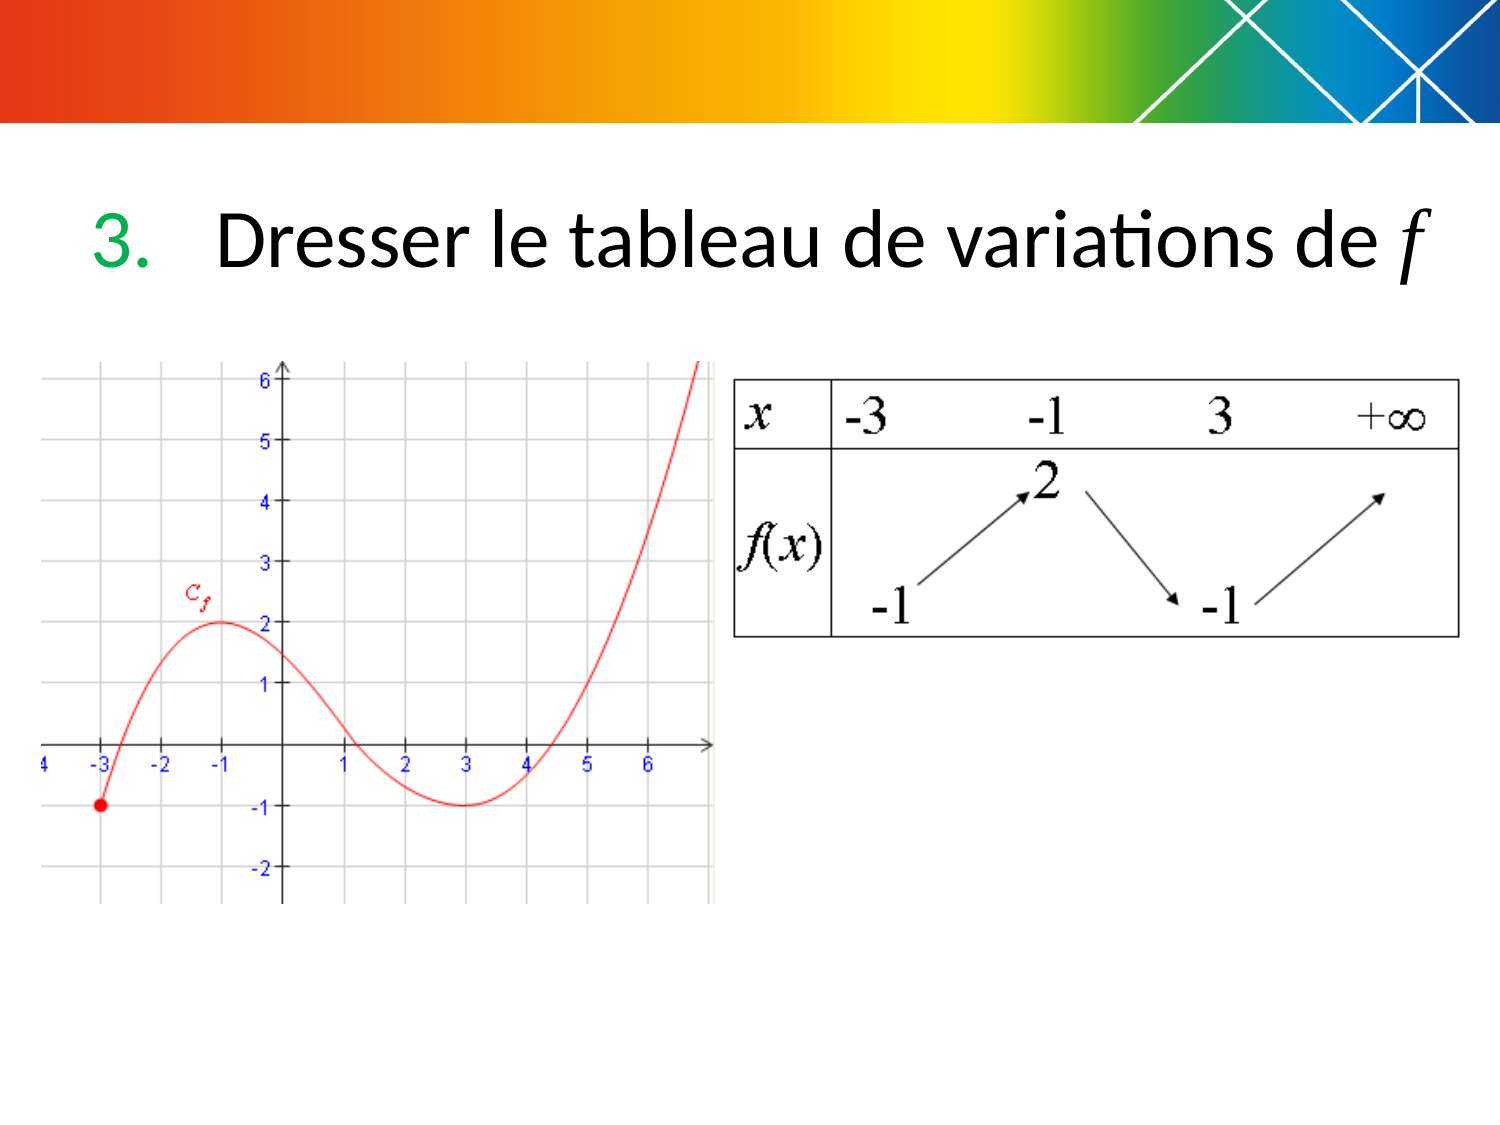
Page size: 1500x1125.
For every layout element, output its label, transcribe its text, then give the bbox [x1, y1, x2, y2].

picture [41, 361, 715, 904]
picture [726, 373, 1466, 641]
title Dresser le tableau de variations de f [75, 163, 1500, 305]
picture [0, 0, 1359, 123]
picture [1340, 0, 1500, 123]
